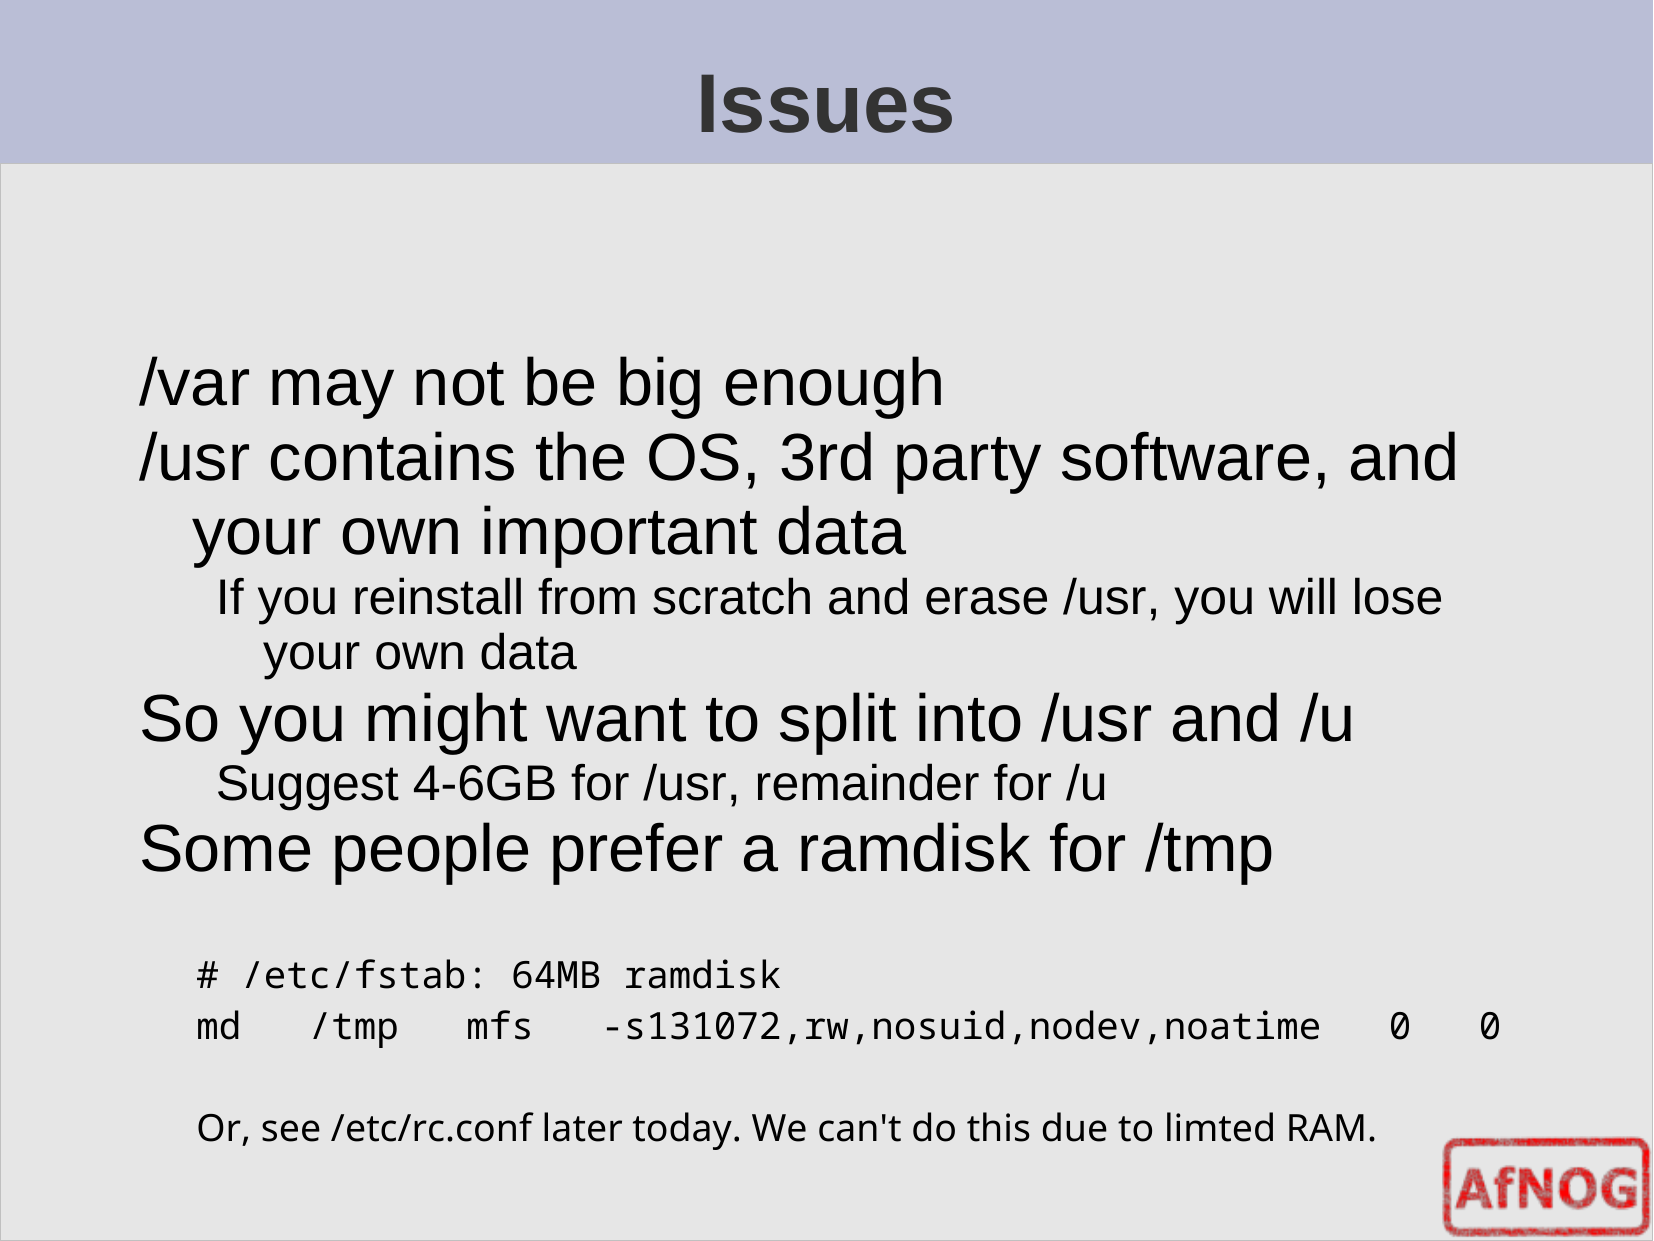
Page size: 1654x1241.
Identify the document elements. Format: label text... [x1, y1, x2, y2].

title Issues [0, 0, 1653, 208]
text_box # /etc/fstab: 64MB ramdisk md /tmp mfs -s131072,rw,nosuid,nodev,noatime 0 0 Or, see /etc/rc.conf later today. We can't do this due to limted RAM. [196, 948, 1577, 1106]
picture [1441, 1135, 1653, 1241]
list /var may not be big enough /usr contains the OS, 3rd party software, and your own important data If you reinstall from scratch and erase /usr, you will lose your own data So you might want to split into /usr and /u Suggest 4-6GB for /usr, remainder for /u Some people prefer a ramdisk for /tmp [121, 344, 1534, 1127]
